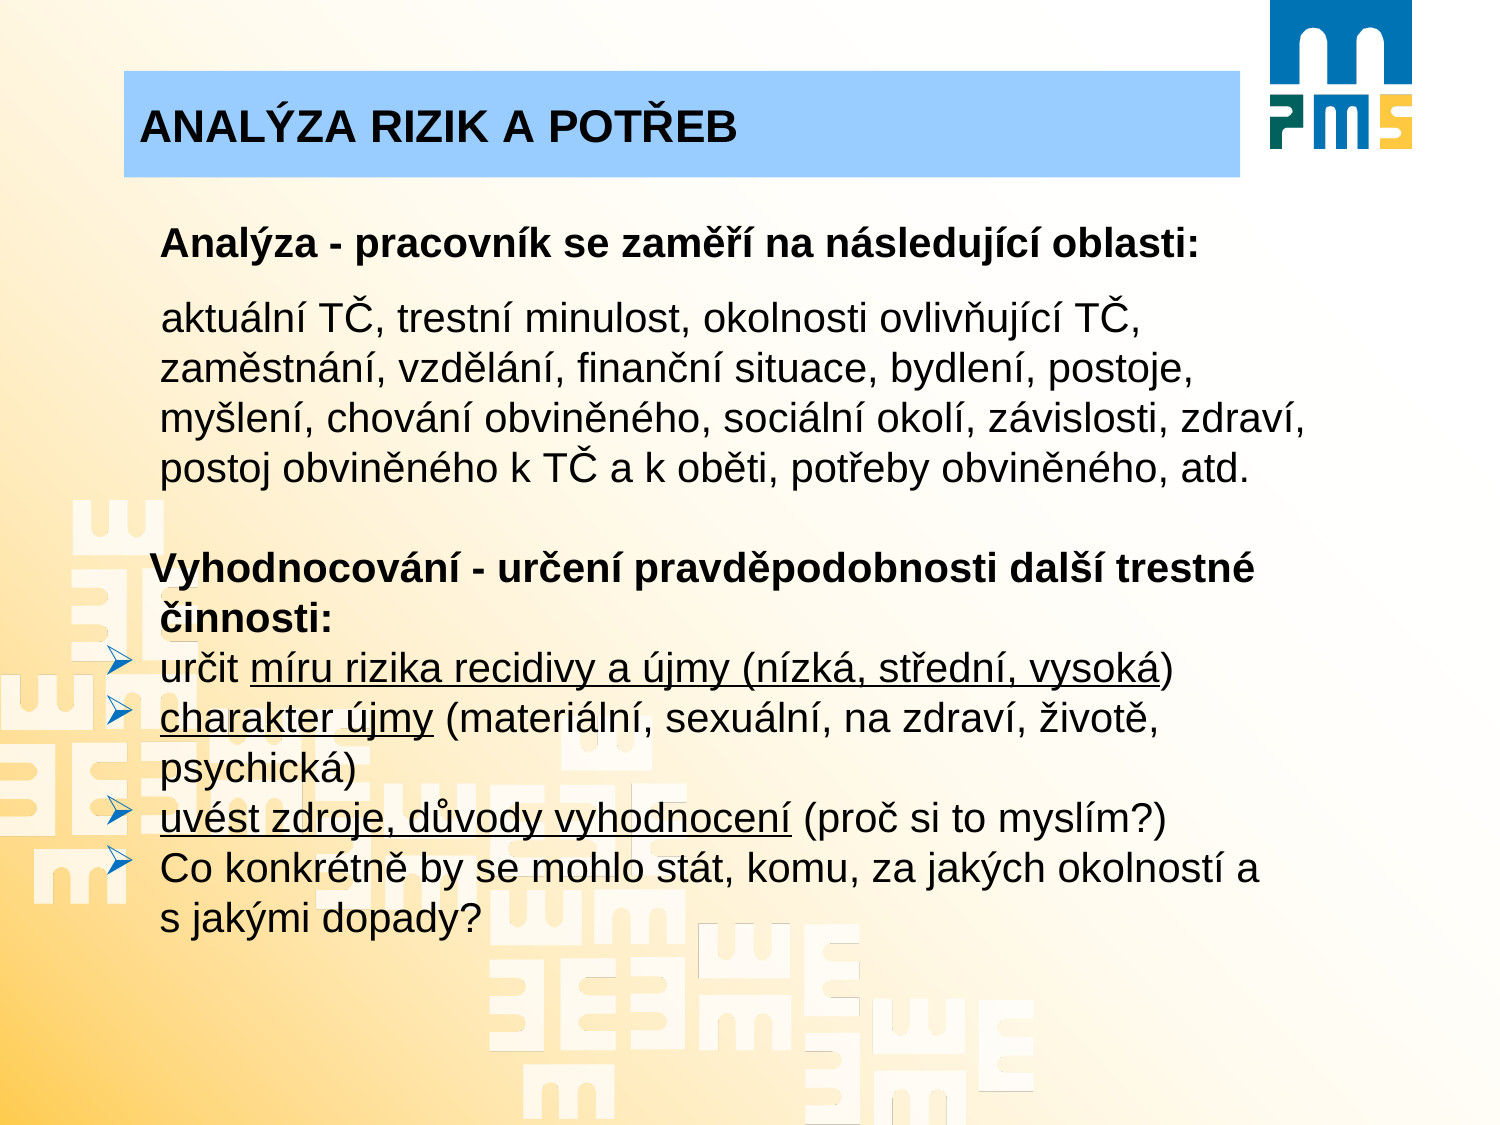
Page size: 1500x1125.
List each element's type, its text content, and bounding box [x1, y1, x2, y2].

text_box Analýza - pracovník se zaměří na následující oblasti: aktuální TČ, trestní minulost, okolnosti ovlivňující TČ, zaměstnání, vzdělání, finanční situace, bydlení, postoje, myšlení, chování obviněného, sociální okolí, závislosti, zdraví, postoj obviněného k TČ a k oběti, potřeby obviněného, atd. Vyhodnocování - určení pravděpodobnosti další trestné činnosti: určit míru rizika recidivy a újmy (nízká, střední, vysoká) charakter újmy (materiální, sexuální, na zdraví, životě, psychická) uvést zdroje, důvody vyhodnocení (proč si to myslím?) Co konkrétně by se mohlo stát, komu, za jakých okolností a s jakými dopady? [88, 207, 1365, 1059]
title ANALÝZA RIZIK A POTŘEB [124, 70, 1241, 178]
picture [0, 0, 1500, 1125]
